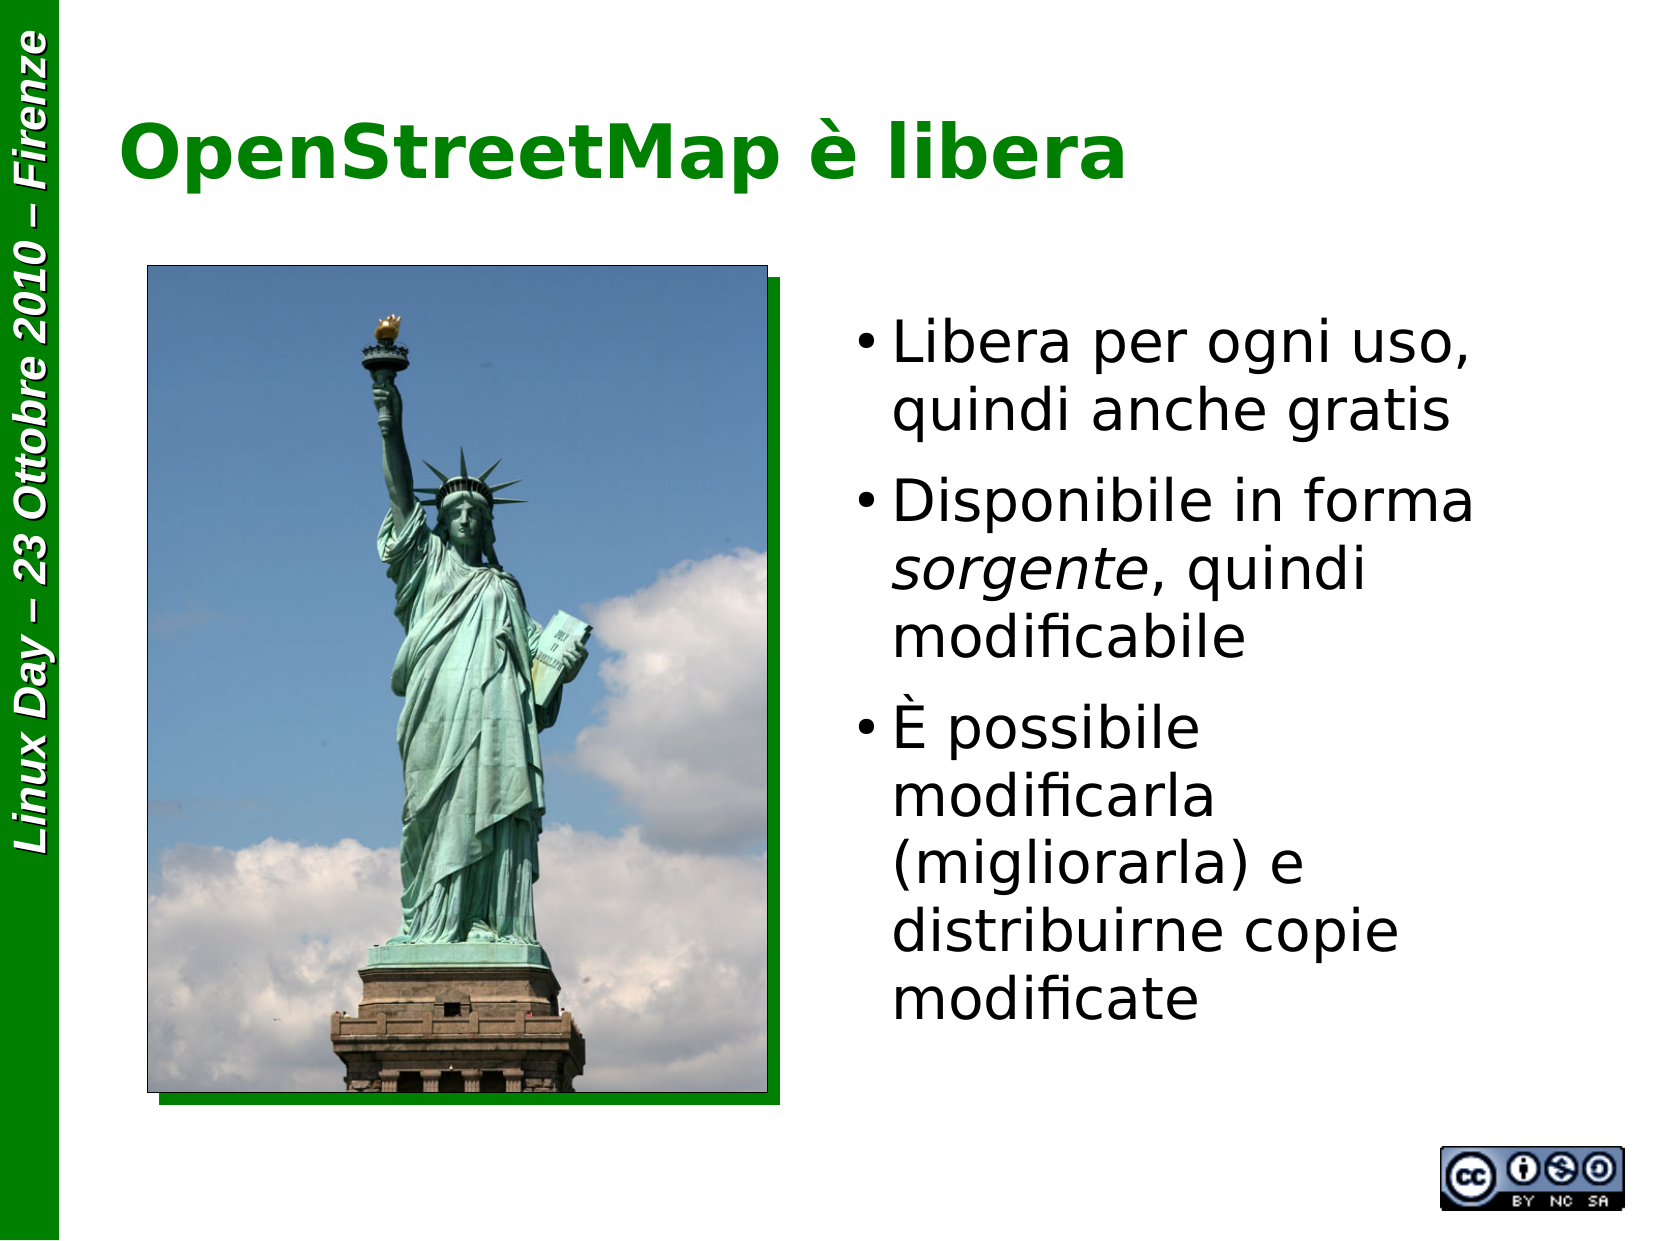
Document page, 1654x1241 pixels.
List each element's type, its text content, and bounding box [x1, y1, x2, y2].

list Libera per ogni uso, quindi anche gratis Disponibile in forma sorgente, quindi modificabile È possibile modificarla (migliorarla) e distribuirne copie modificate [856, 308, 1506, 1034]
picture [147, 265, 768, 1093]
title OpenStreetMap è libera [118, 56, 1306, 249]
picture [1440, 1146, 1625, 1211]
